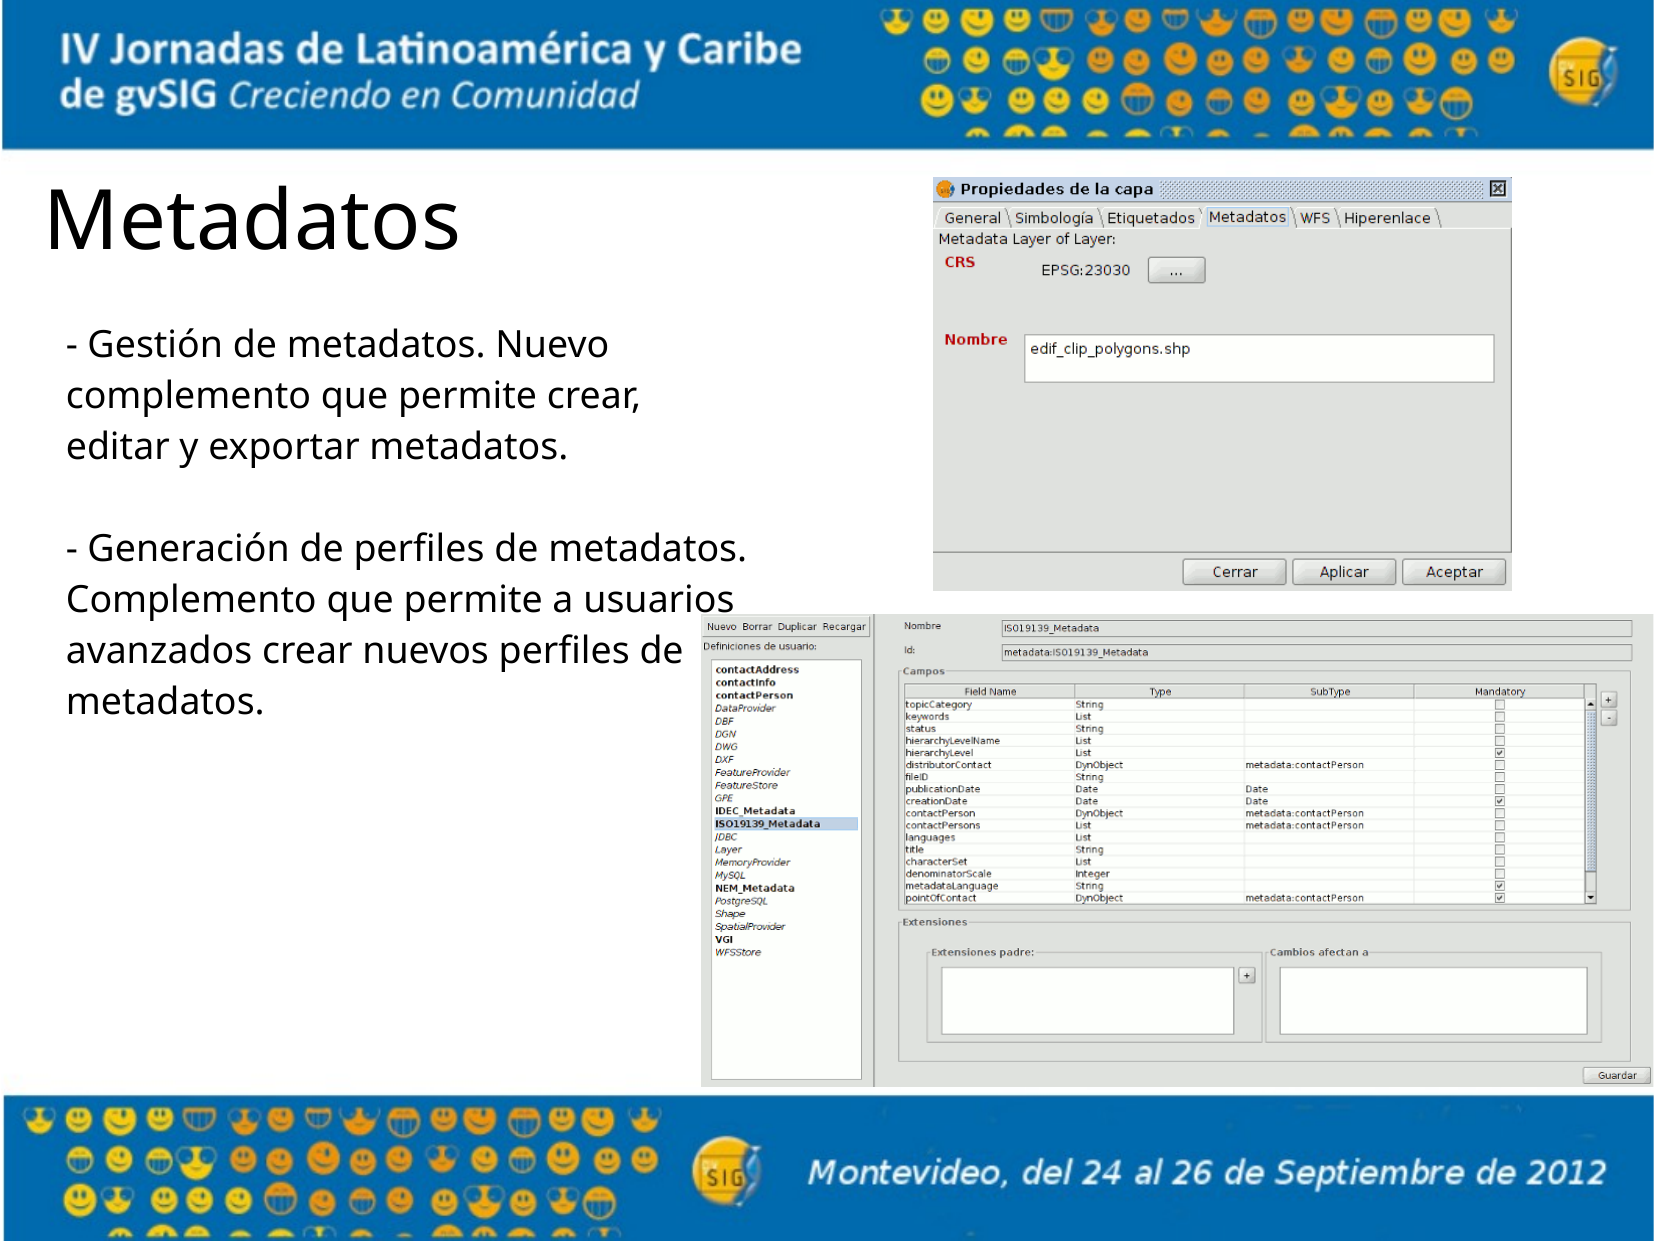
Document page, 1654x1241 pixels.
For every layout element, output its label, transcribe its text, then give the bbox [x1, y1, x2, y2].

title Metadatos [43, 170, 1531, 264]
text_box - Gestión de metadatos. Nuevo complemento que permite crear, editar y exportar metadatos. - Generación de perfiles de metadatos. Complemento que permite a usuarios avanzados crear nuevos perfiles de metadatos. [51, 310, 768, 662]
picture [1, 0, 1654, 1241]
